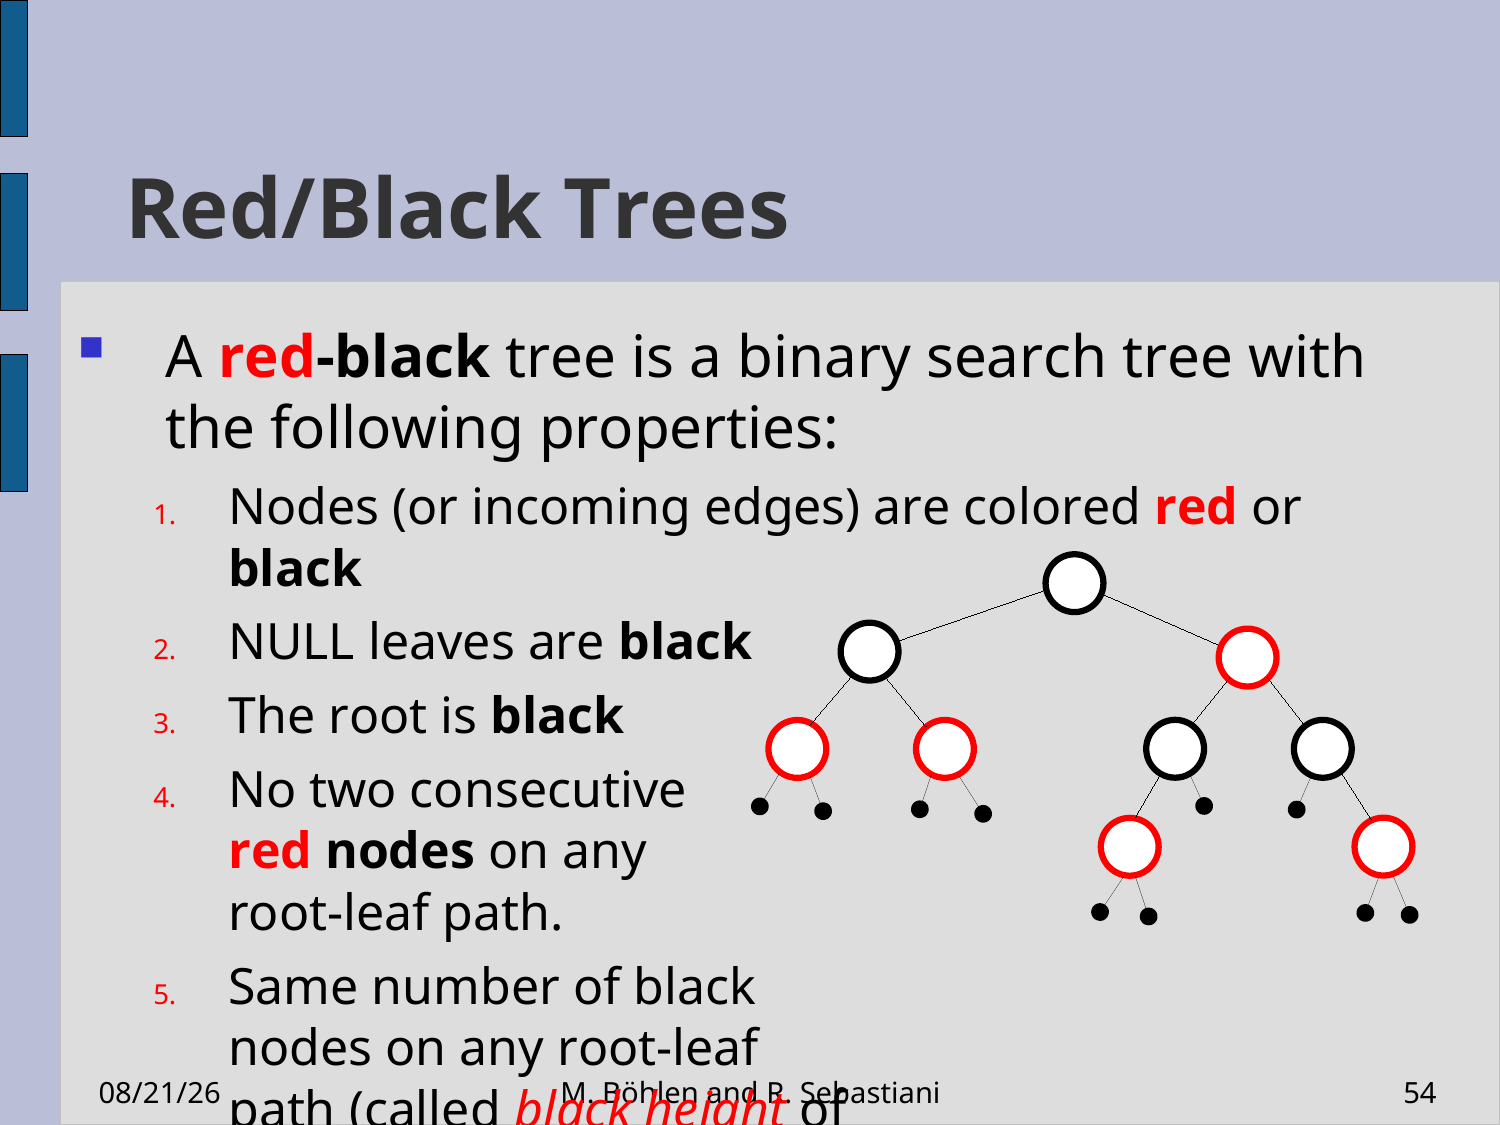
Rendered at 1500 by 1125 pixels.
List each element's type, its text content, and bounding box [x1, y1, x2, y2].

text_box [1354, 817, 1413, 876]
list A red-black tree is a binary search tree with the following properties: Nodes (or incoming edges) are colored red or black NULL leaves are black The root is black No two consecutive red nodes on any root-leaf path. Same number of black nodes on any root-leaf path (called black height of the tree). [63, 312, 1392, 1125]
text_box [840, 622, 899, 681]
text_box [916, 719, 974, 778]
text_box [1218, 628, 1277, 687]
title Red/Black Trees [110, 67, 1392, 271]
text_box [768, 720, 827, 778]
text_box [1146, 719, 1205, 778]
text_box [1045, 554, 1104, 613]
text_box [1293, 719, 1352, 778]
text_box [1100, 817, 1159, 876]
